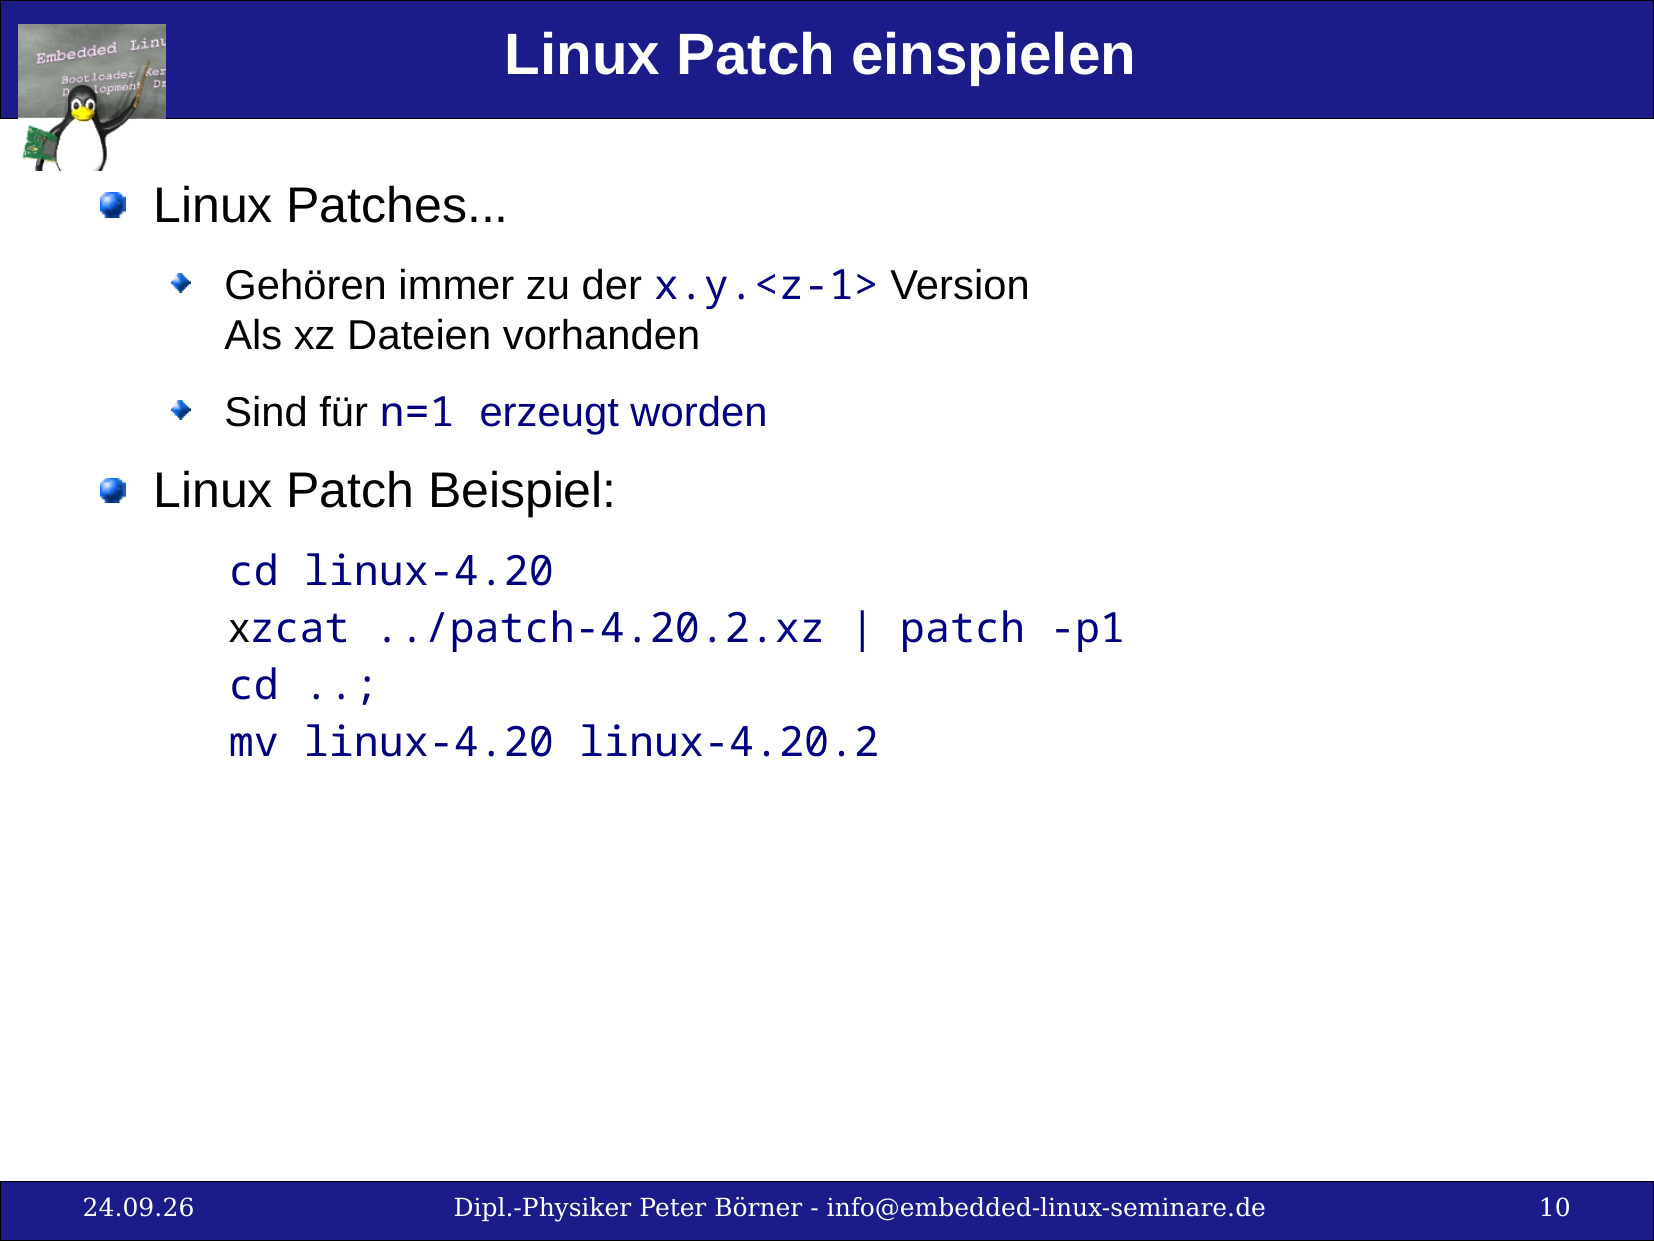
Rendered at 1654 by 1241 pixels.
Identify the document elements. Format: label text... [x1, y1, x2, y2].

picture [18, 24, 166, 171]
list Linux Patches... Gehören immer zu der x.y.<z-1> Version Als xz Dateien vorhanden Sind für n=1 erzeugt worden Linux Patch Beispiel: cd linux-4.20 xzcat ../patch-4.20.2.xz | patch -p1 cd ..; mv linux-4.20 linux-4.20.2 [82, 177, 1571, 1148]
title Linux Patch einspielen [76, 19, 1565, 89]
